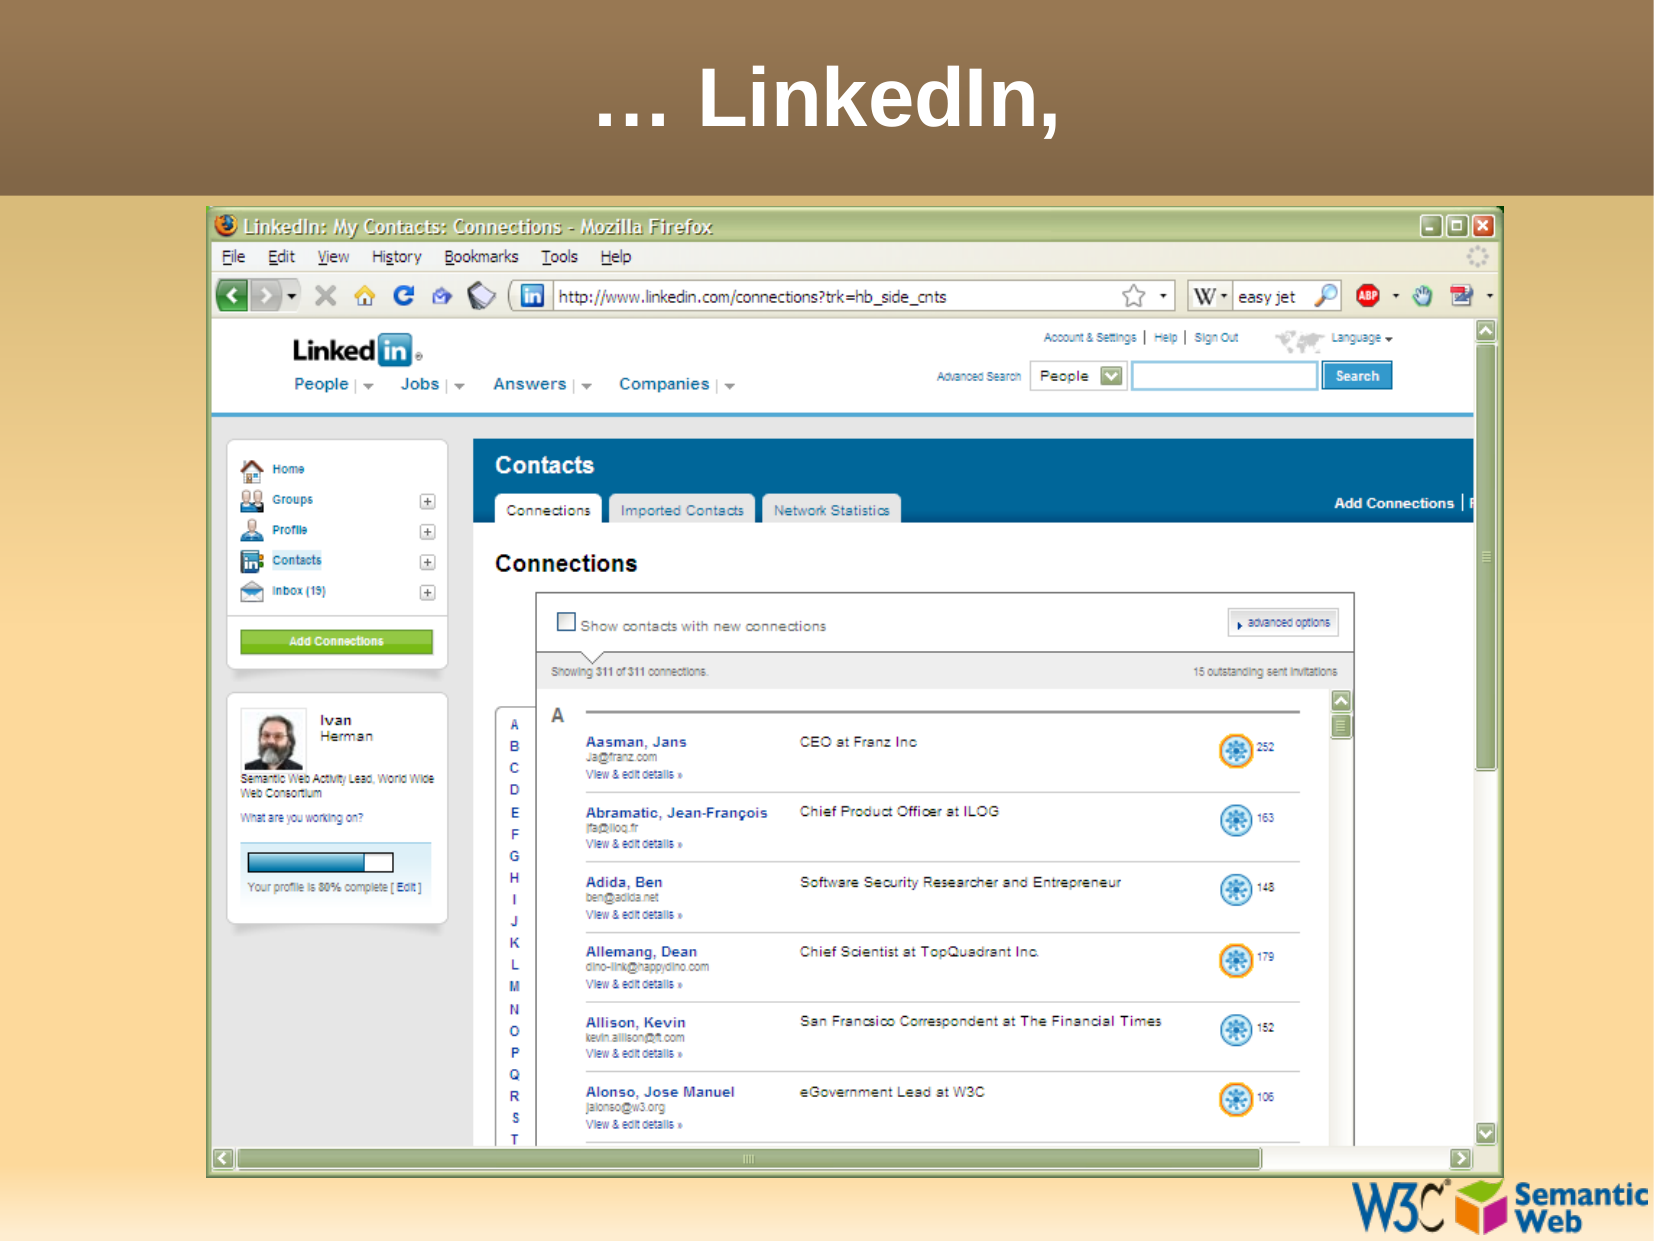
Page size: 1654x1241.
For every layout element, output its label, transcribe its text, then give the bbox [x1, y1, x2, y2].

picture [0, 196, 1654, 1241]
title … LinkedIn, [0, 0, 1654, 196]
